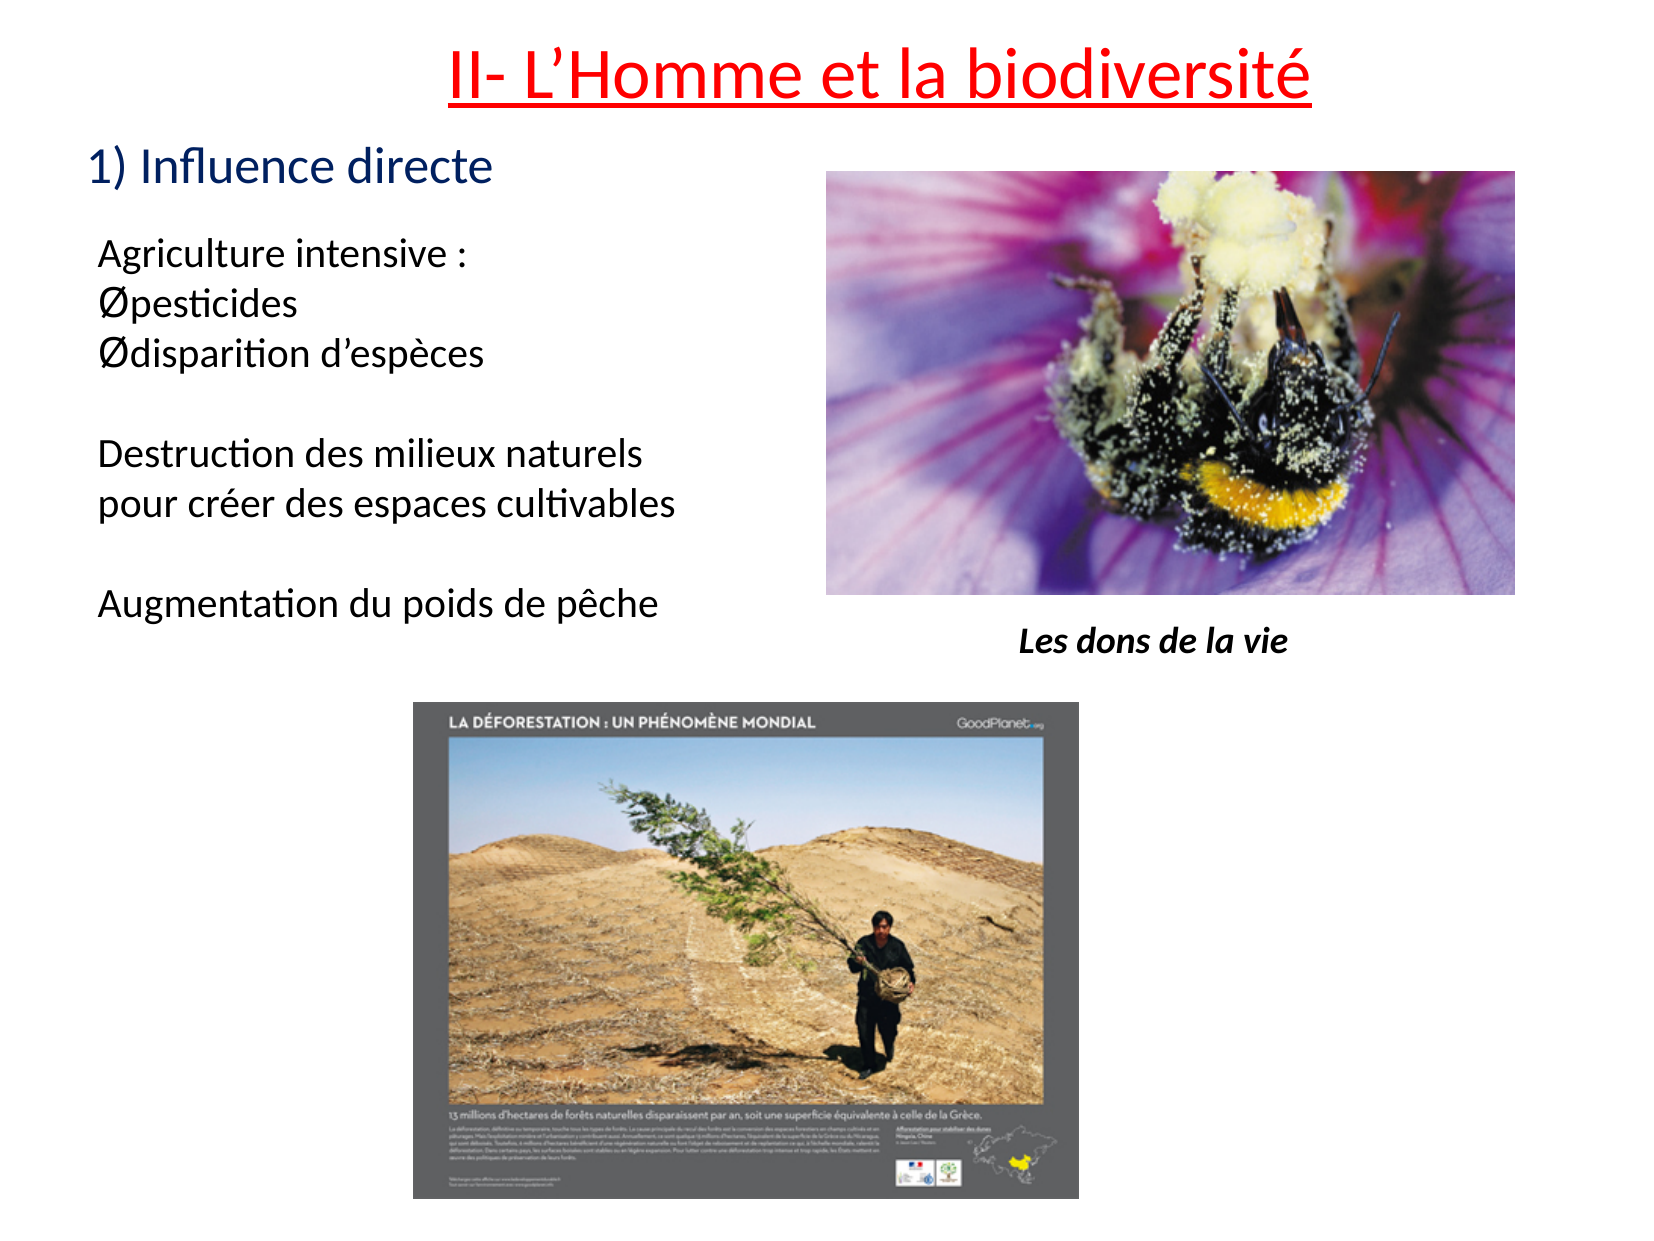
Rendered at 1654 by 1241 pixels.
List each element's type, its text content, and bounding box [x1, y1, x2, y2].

text_box Agriculture intensive : pesticides disparition d’espèces Destruction des milieux naturels pour créer des espaces cultivables Augmentation du poids de pêche [82, 218, 745, 688]
text_box II- L’Homme et la biodiversité [224, 17, 1536, 122]
text_box 1) Influence directe [70, 123, 1560, 203]
text_box Les dons de la vie [1003, 608, 1654, 669]
picture [413, 702, 1079, 1199]
picture [826, 171, 1515, 595]
